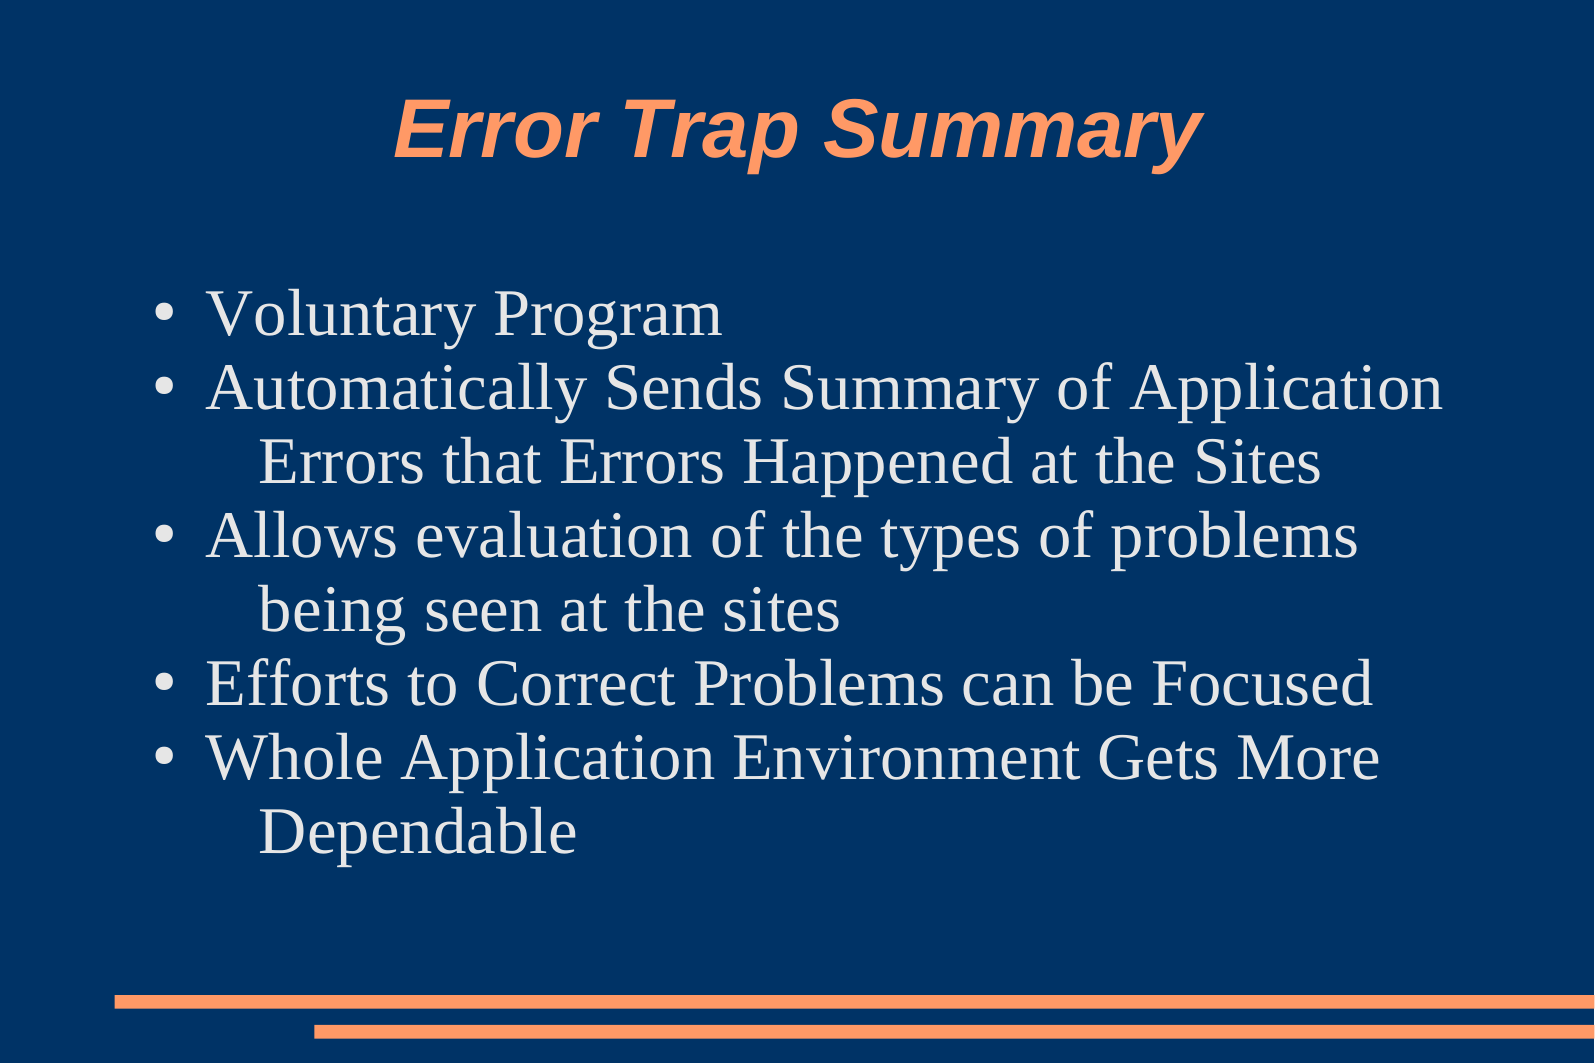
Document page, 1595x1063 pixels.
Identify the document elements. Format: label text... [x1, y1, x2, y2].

title Error Trap Summary [117, 39, 1479, 218]
list Voluntary Program Automatically Sends Summary of Application Errors that Errors Happened at the Sites Allows evaluation of the types of problems being seen at the sites Efforts to Correct Problems can be Focused Whole Application Environment Gets More Dependable [117, 276, 1505, 971]
